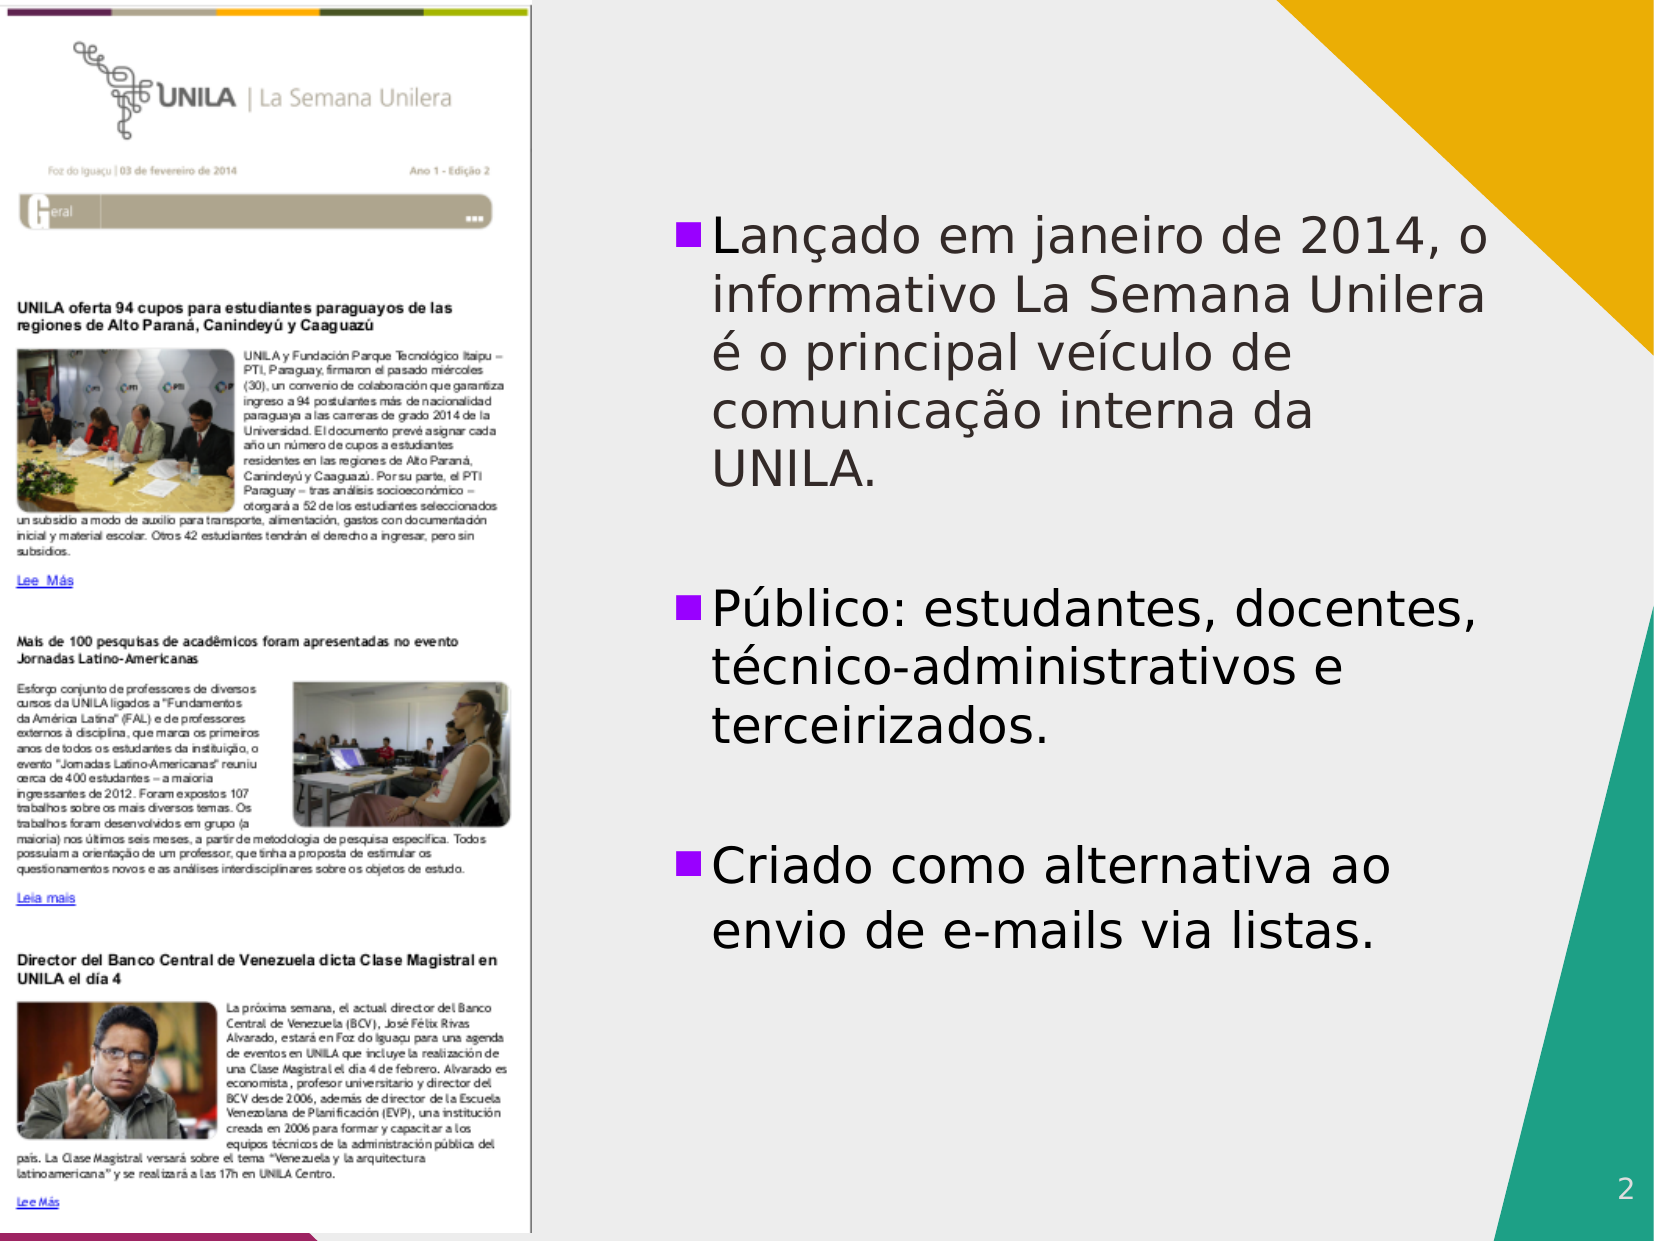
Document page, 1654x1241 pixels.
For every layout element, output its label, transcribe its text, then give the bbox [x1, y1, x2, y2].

text_box Lançado em janeiro de 2014, o informativo La Semana Unilera é o principal veículo de comunicação interna da UNILA. Público: estudantes, docentes, técnico-administrativos e terceirizados. Criado como alternativa ao envio de e-mails via listas. [661, 200, 1512, 1146]
picture [0, 0, 532, 1233]
